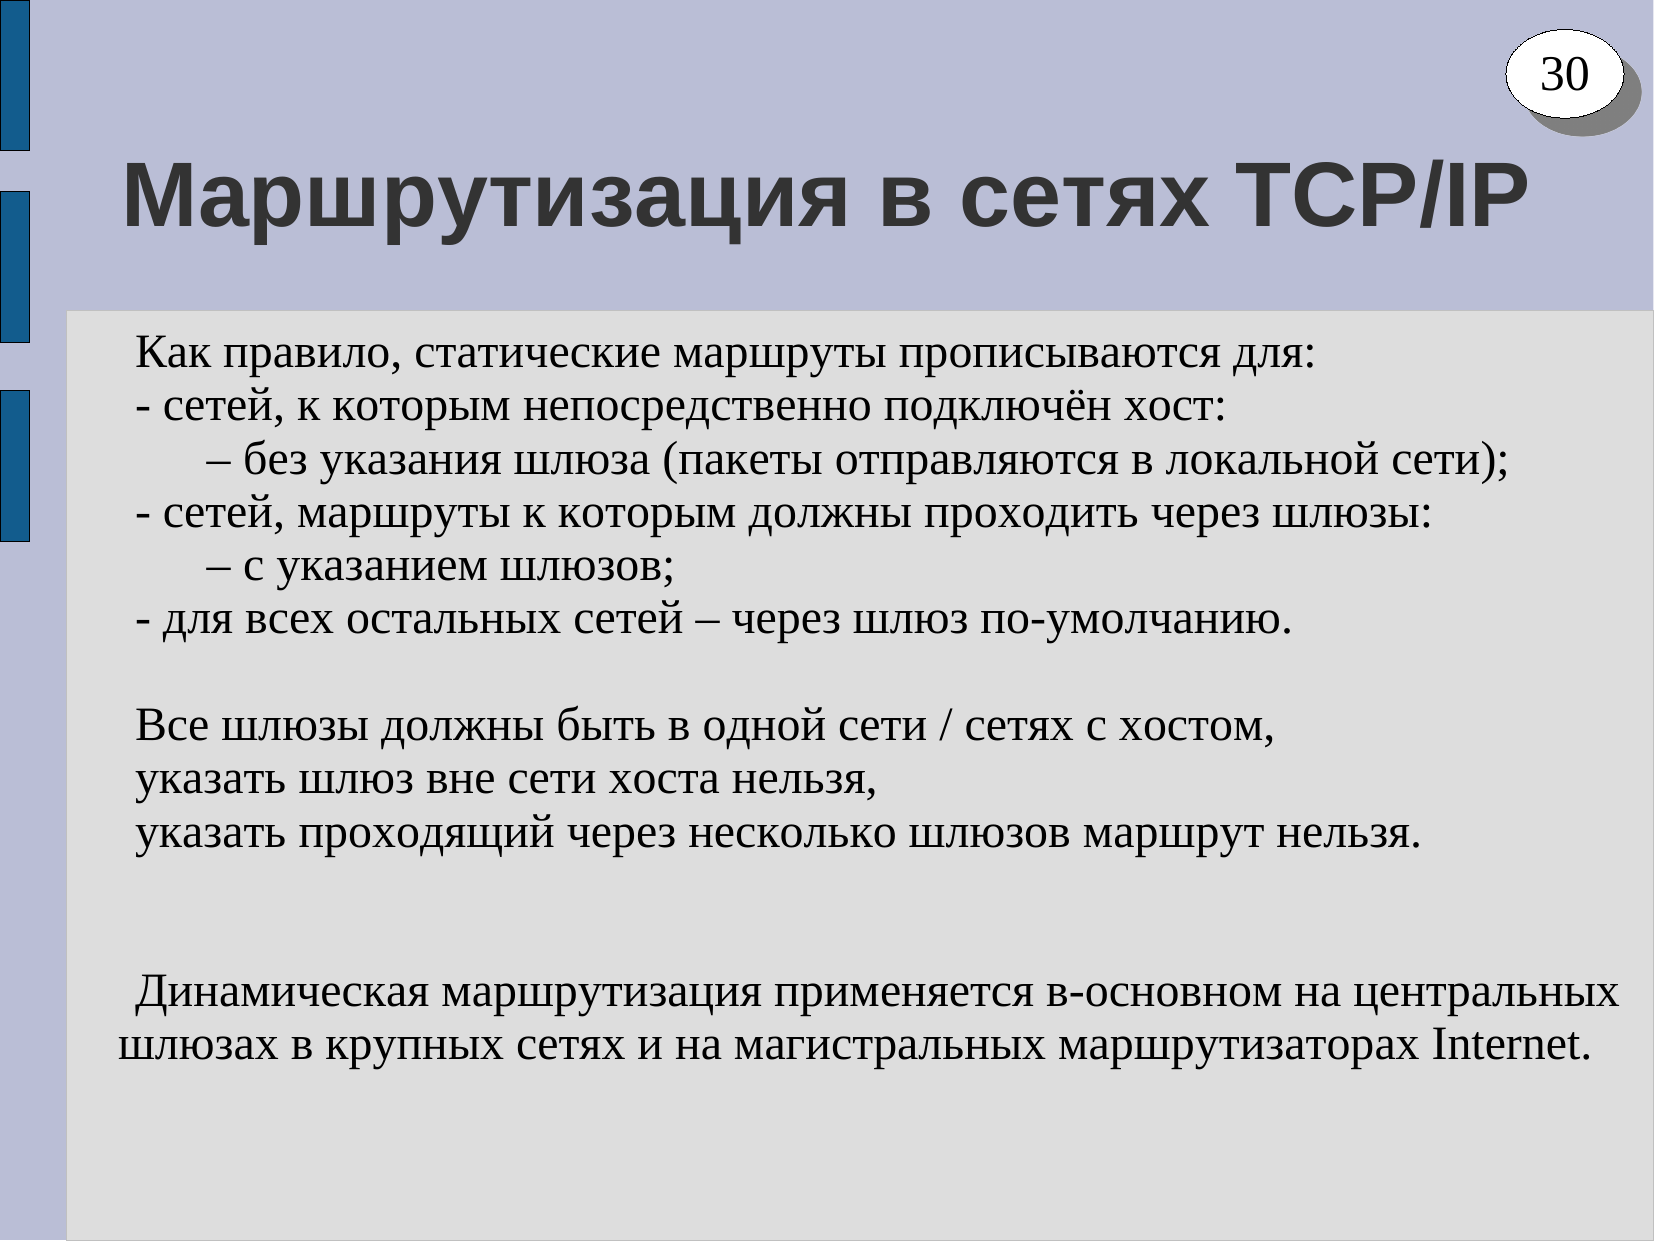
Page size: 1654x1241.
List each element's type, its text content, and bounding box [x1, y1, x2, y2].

title Маршрутизация в сетях TCP/IP [121, 91, 1534, 299]
text_box 30 [1505, 29, 1625, 119]
text_box Как правило, статические маршруты прописываются для: - сетей, к которым непосредственно подключён хост: – без указания шлюза (пакеты отправляются в локальной сети); - сетей, маршруты к которым должны проходить через шлюзы: – с указанием шлюзов; - для всех остальных сетей – через шлюз по-умолчанию. Все шлюзы должны быть в одной сети / сетях с хостом, указать шлюз вне сети хоста нельзя, указать проходящий через несколько шлюзов маршрут нельзя. Динамическая маршрутизация применяется в-основном на центральных шлюзах в крупных сетях и на магистральных маршрутизаторах Internet. [118, 324, 1625, 1141]
